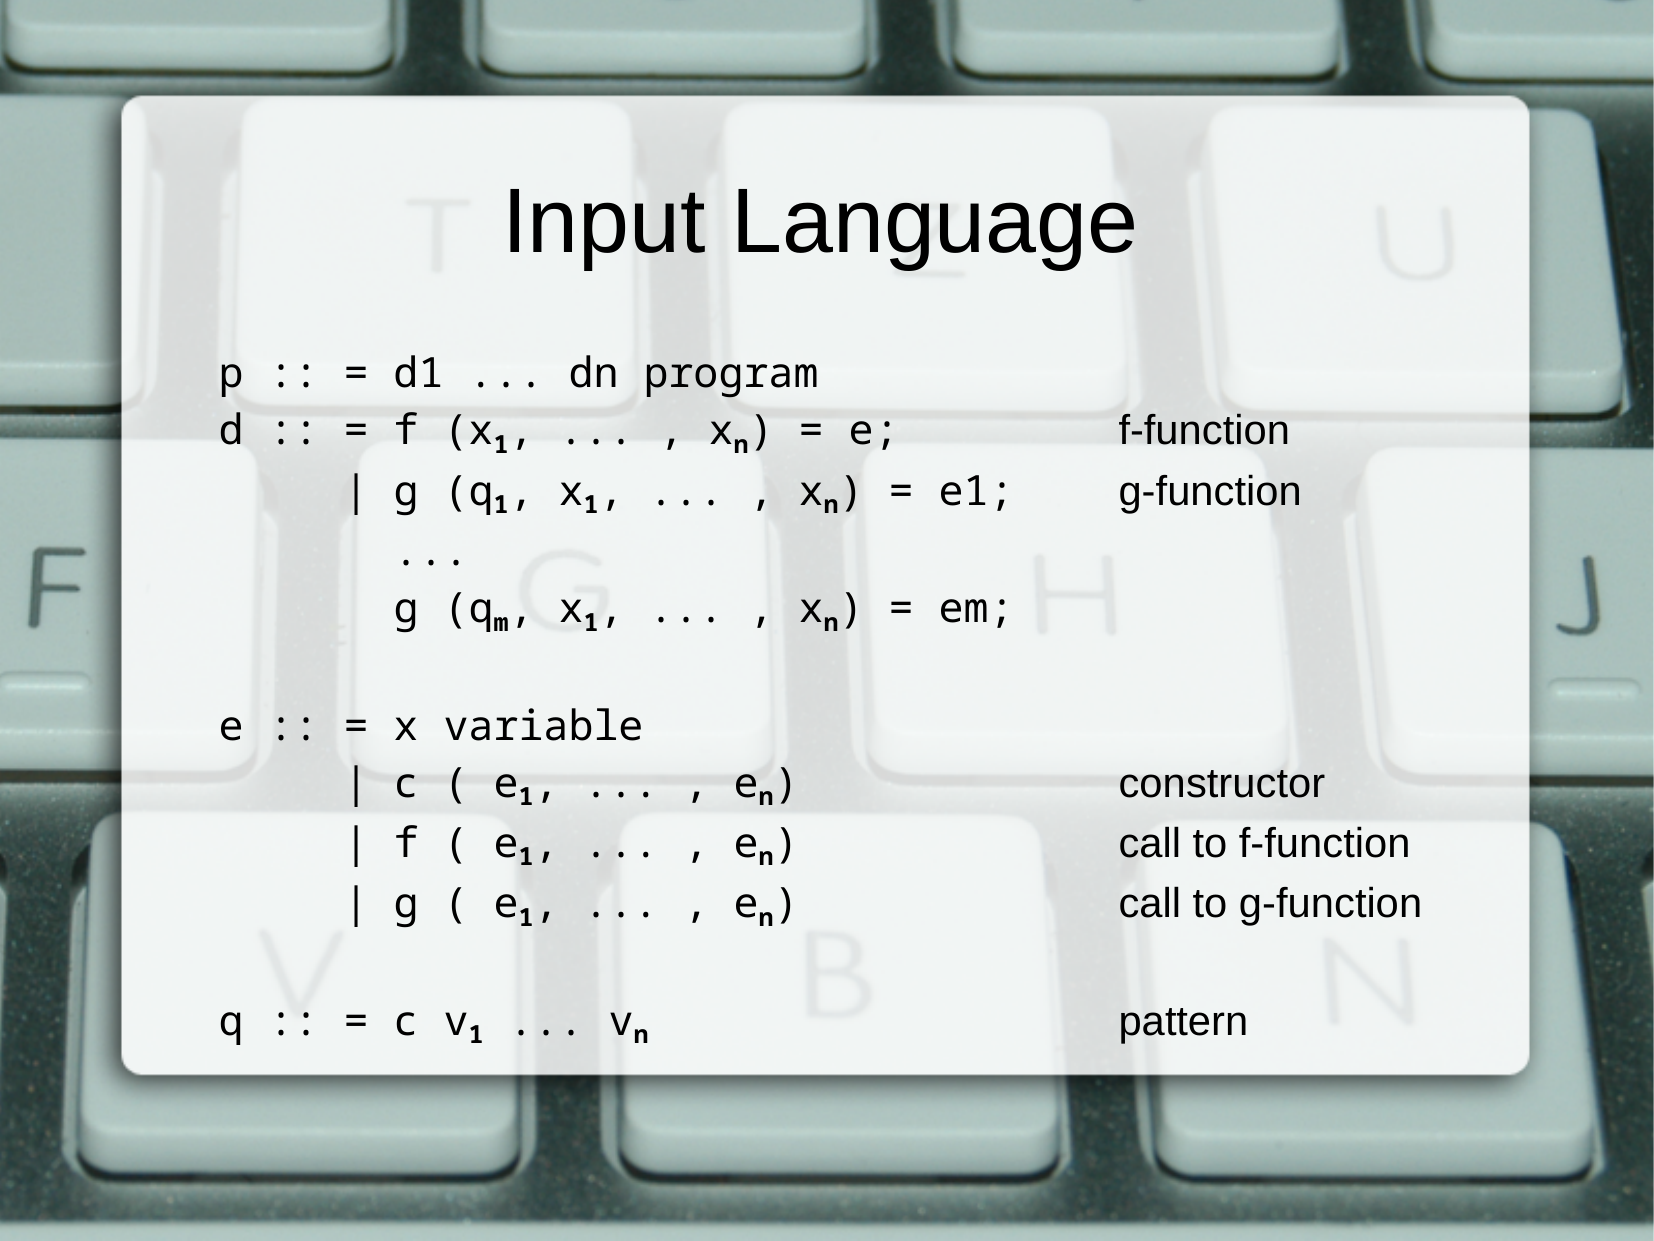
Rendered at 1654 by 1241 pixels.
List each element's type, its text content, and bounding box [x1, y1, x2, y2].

picture [0, 0, 1654, 1241]
title Input Language [135, 125, 1506, 318]
subtitle p :: = d1 ... dn program d :: = f (x1, ... , xn) = e; f-function | g (q1, x1, ... , xn) = e1; g-function ... g (qm, x1, ... , xn) = em; e :: = x variable | c ( e1, ... , en) constructor | f ( e1, ... , en) call to f-function | g ( e1, ... , en) call to g-function q :: = c v1 ... vn pattern [218, 349, 1459, 1044]
